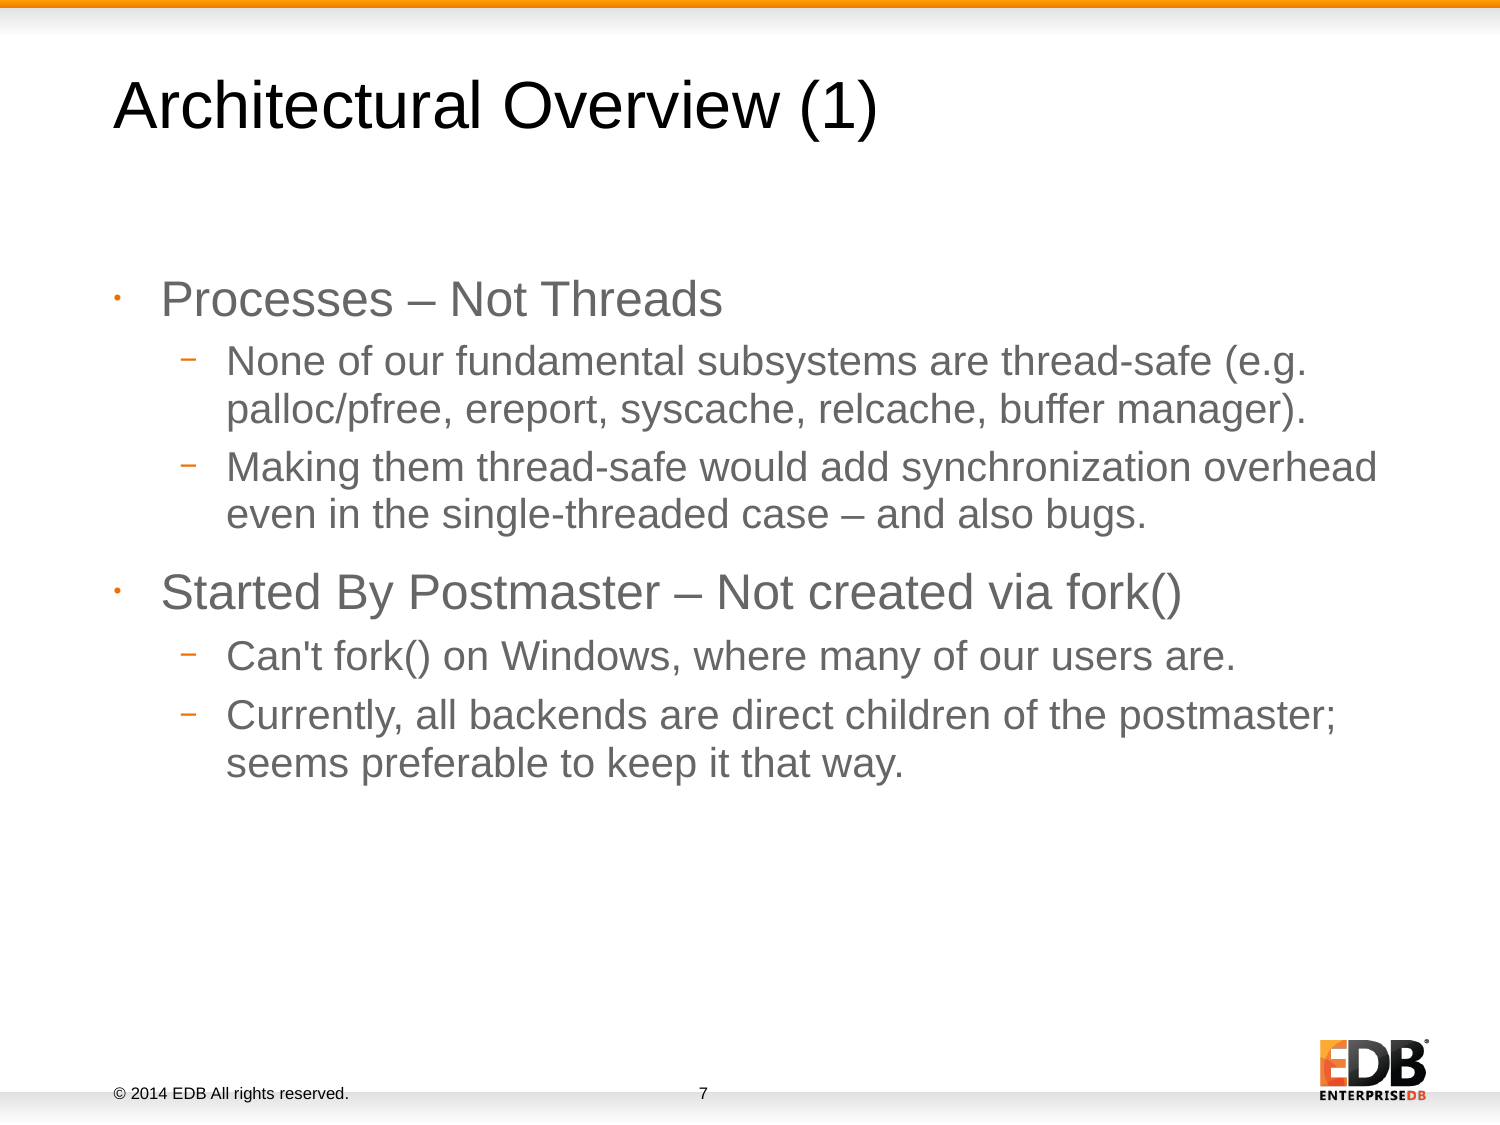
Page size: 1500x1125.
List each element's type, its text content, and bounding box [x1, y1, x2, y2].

list Processes – Not Threads None of our fundamental subsystems are thread-safe (e.g. palloc/pfree, ereport, syscache, relcache, buffer manager). Making them thread-safe would add synchronization overhead even in the single-threaded case – and also bugs. Started By Postmaster – Not created via fork() Can't fork() on Windows, where many of our users are. Currently, all backends are direct children of the postmaster; seems preferable to keep it that way. [98, 263, 1403, 984]
title Architectural Overview (1) [98, 26, 1403, 188]
picture [1318, 1036, 1430, 1101]
